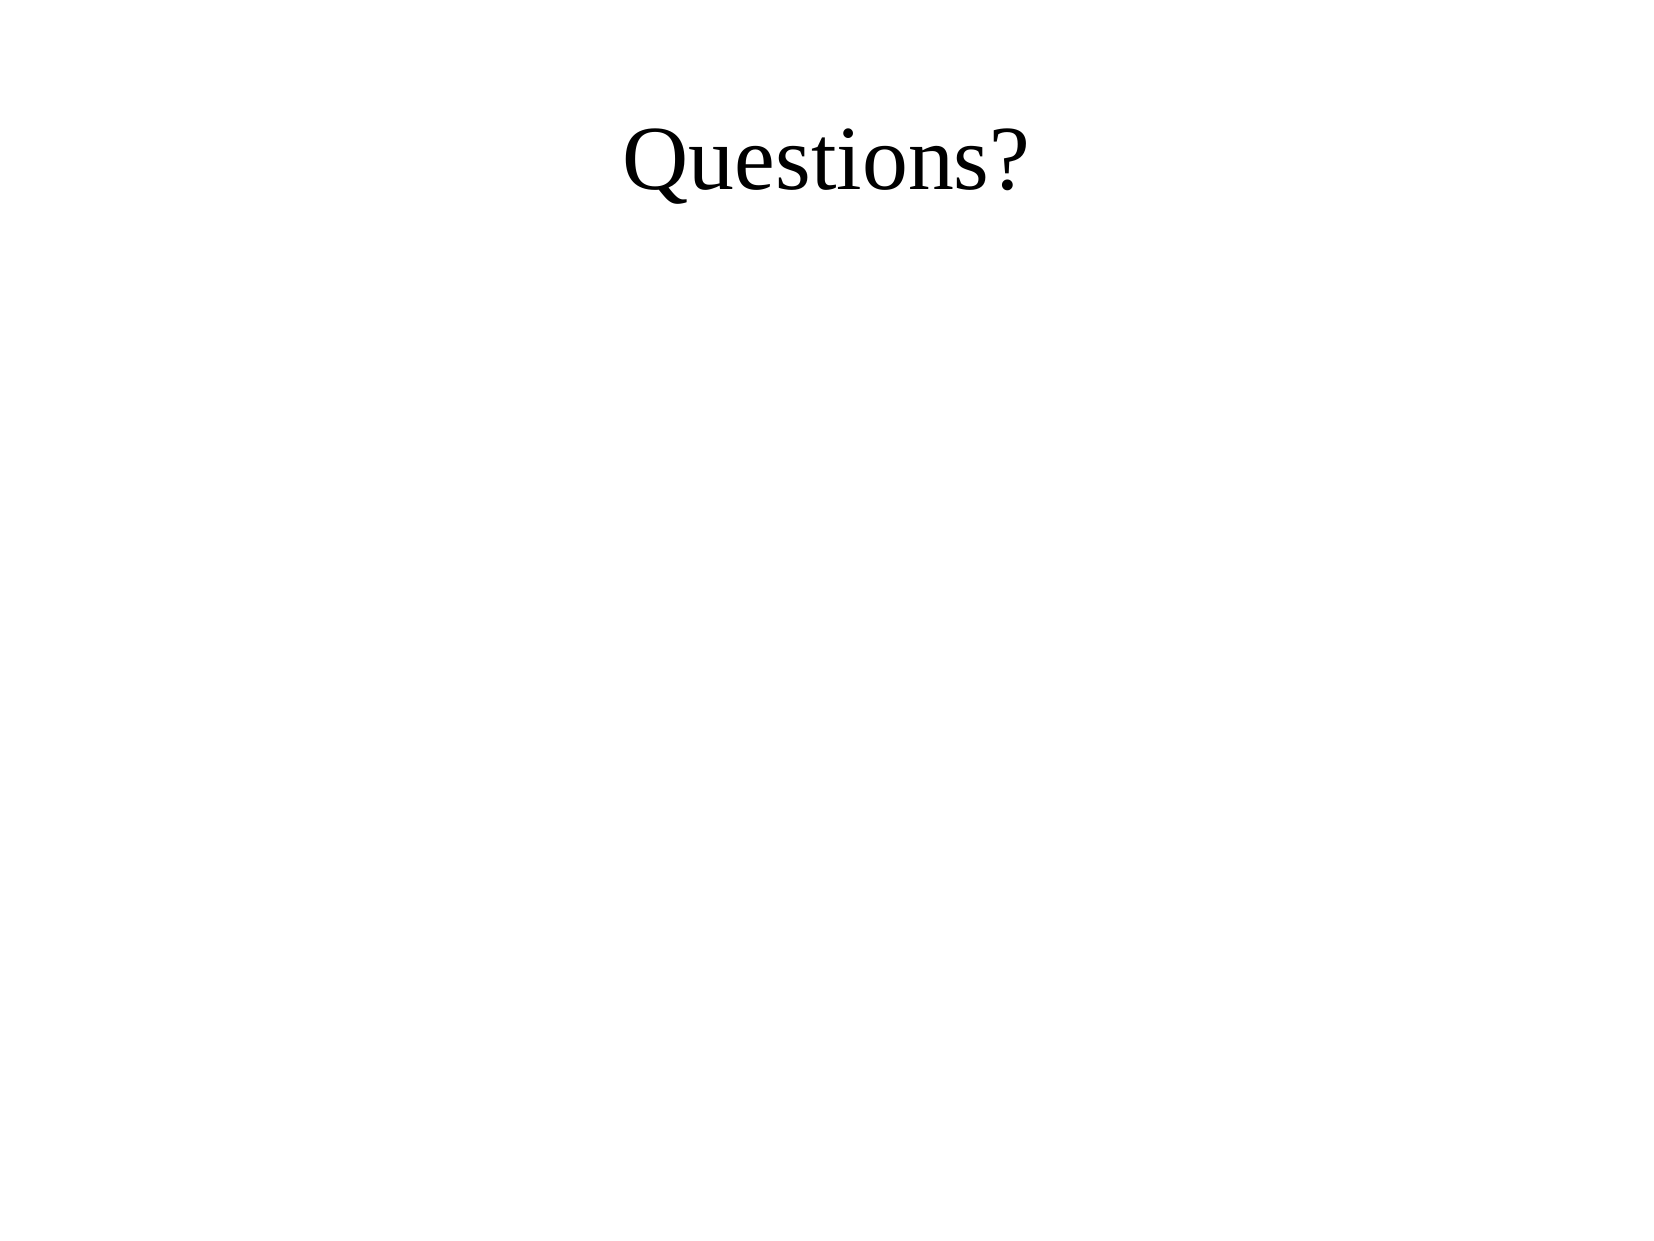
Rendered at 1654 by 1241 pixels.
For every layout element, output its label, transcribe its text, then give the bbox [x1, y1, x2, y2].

title Questions? [82, 49, 1571, 257]
